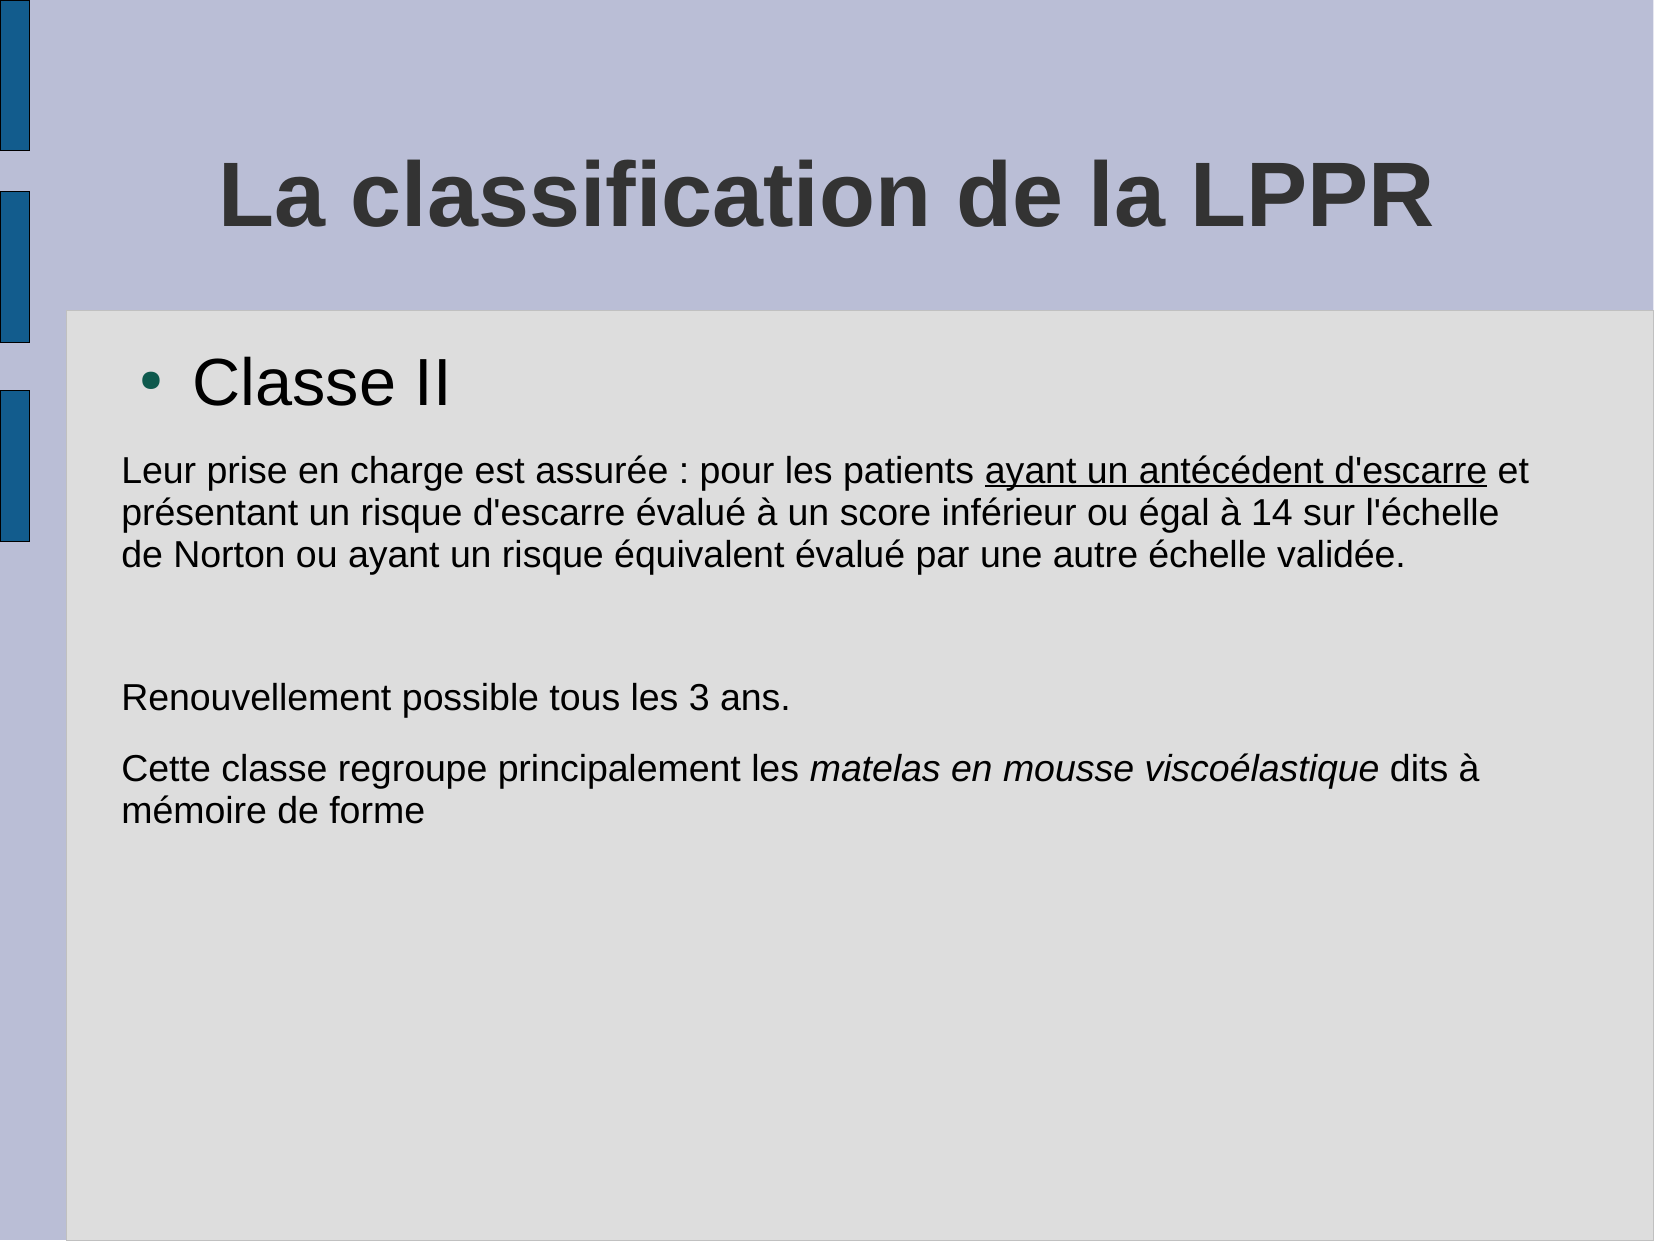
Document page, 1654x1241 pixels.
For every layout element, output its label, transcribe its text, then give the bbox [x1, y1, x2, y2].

title La classification de la LPPR [121, 98, 1534, 291]
list Classe II Leur prise en charge est assurée : pour les patients ayant un antécédent d'escarre et présentant un risque d'escarre évalué à un score inférieur ou égal à 14 sur l'échelle de Norton ou ayant un risque équivalent évalué par une autre échelle validée. Renouvellement possible tous les 3 ans. Cette classe regroupe principalement les matelas en mousse viscoélastique dits à mémoire de forme [121, 344, 1534, 1112]
